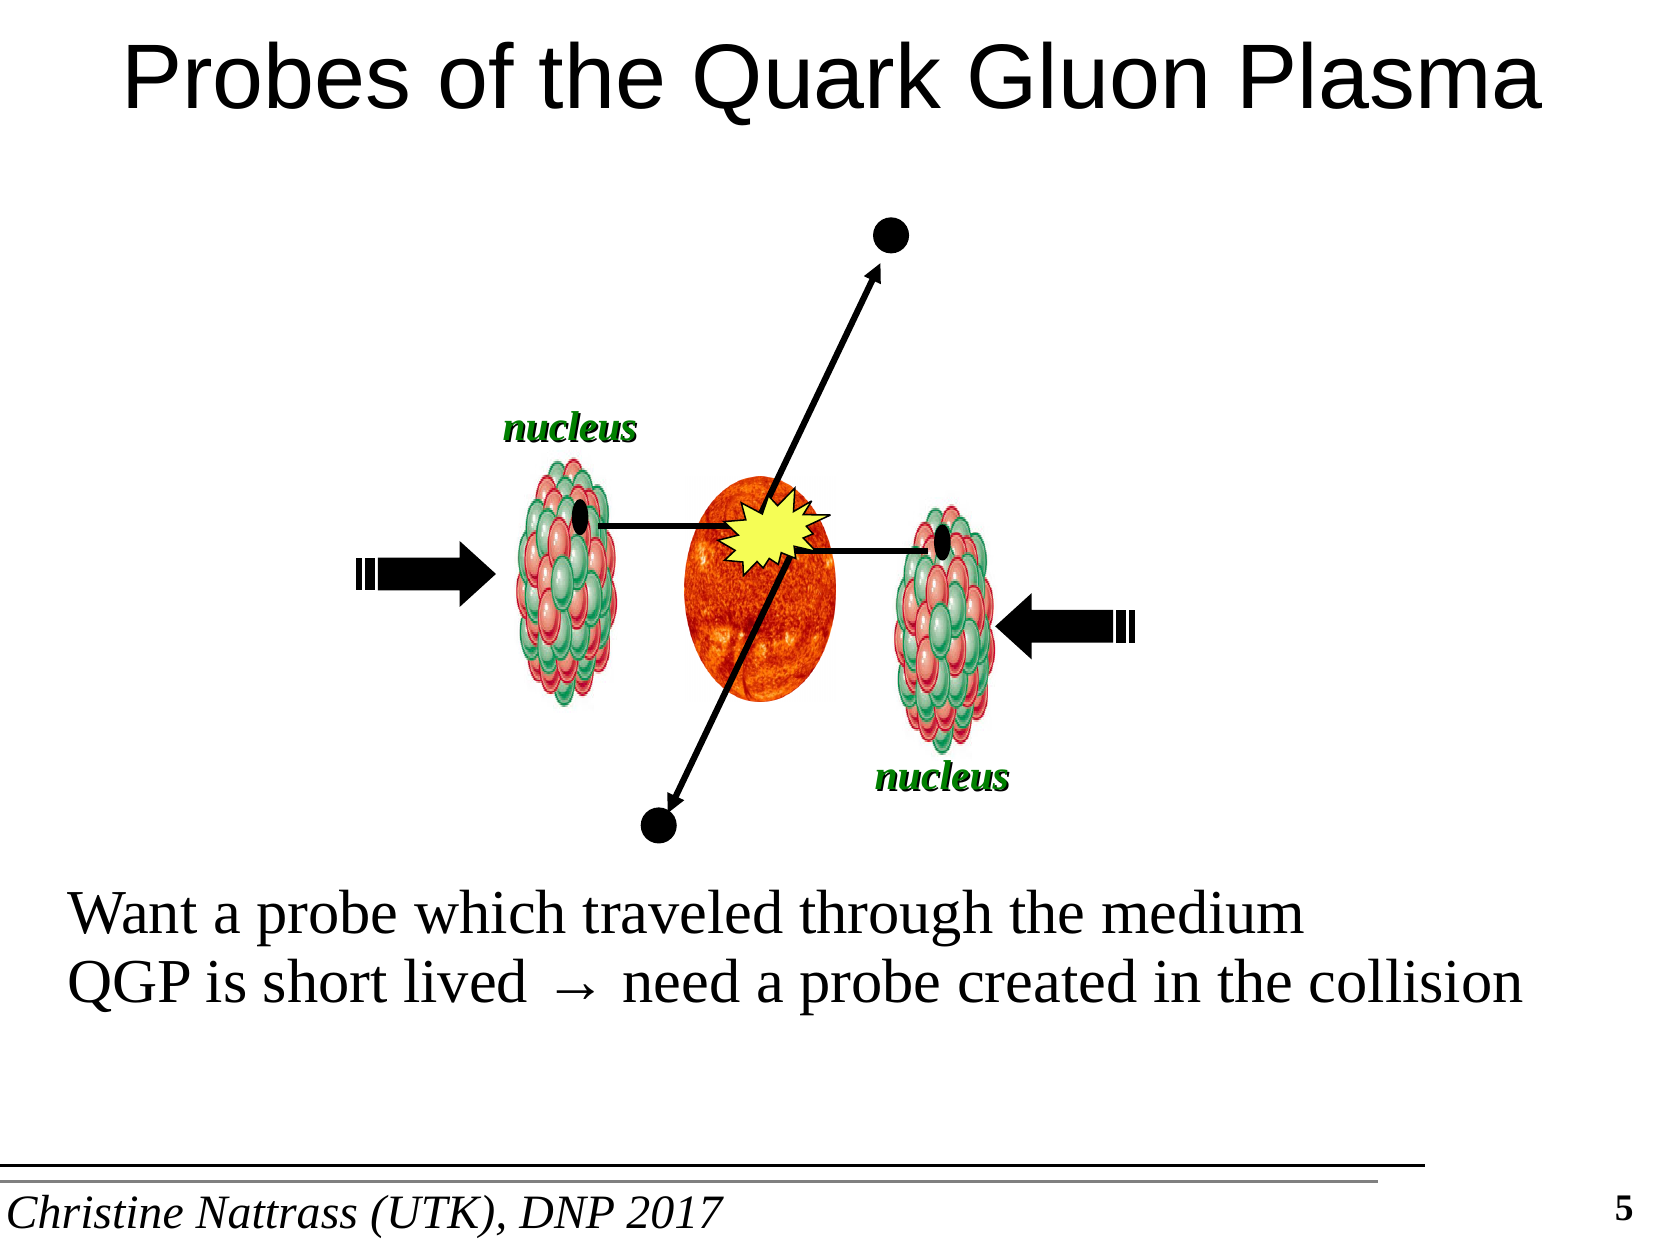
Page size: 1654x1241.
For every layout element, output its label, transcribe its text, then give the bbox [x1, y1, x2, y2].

text_box [357, 558, 361, 590]
text_box nucleus [487, 395, 652, 458]
title Probes of the Quark Gluon Plasma [88, 15, 1577, 139]
text_box [1130, 611, 1134, 642]
text_box [1117, 611, 1125, 642]
text_box [572, 499, 588, 535]
picture [892, 490, 998, 744]
picture [684, 476, 775, 523]
text_box [996, 594, 1113, 658]
text_box nucleus [859, 744, 1025, 806]
text_box [378, 542, 495, 606]
text_box [717, 488, 831, 576]
picture [772, 476, 836, 548]
text_box [934, 525, 950, 560]
picture [514, 458, 620, 714]
picture [684, 529, 786, 702]
text_box [366, 558, 374, 590]
text_box [641, 808, 677, 843]
text_box Want a probe which traveled through the medium QGP is short lived → need a probe created in the collision [52, 869, 1628, 1094]
picture [725, 554, 836, 702]
text_box [873, 218, 909, 253]
